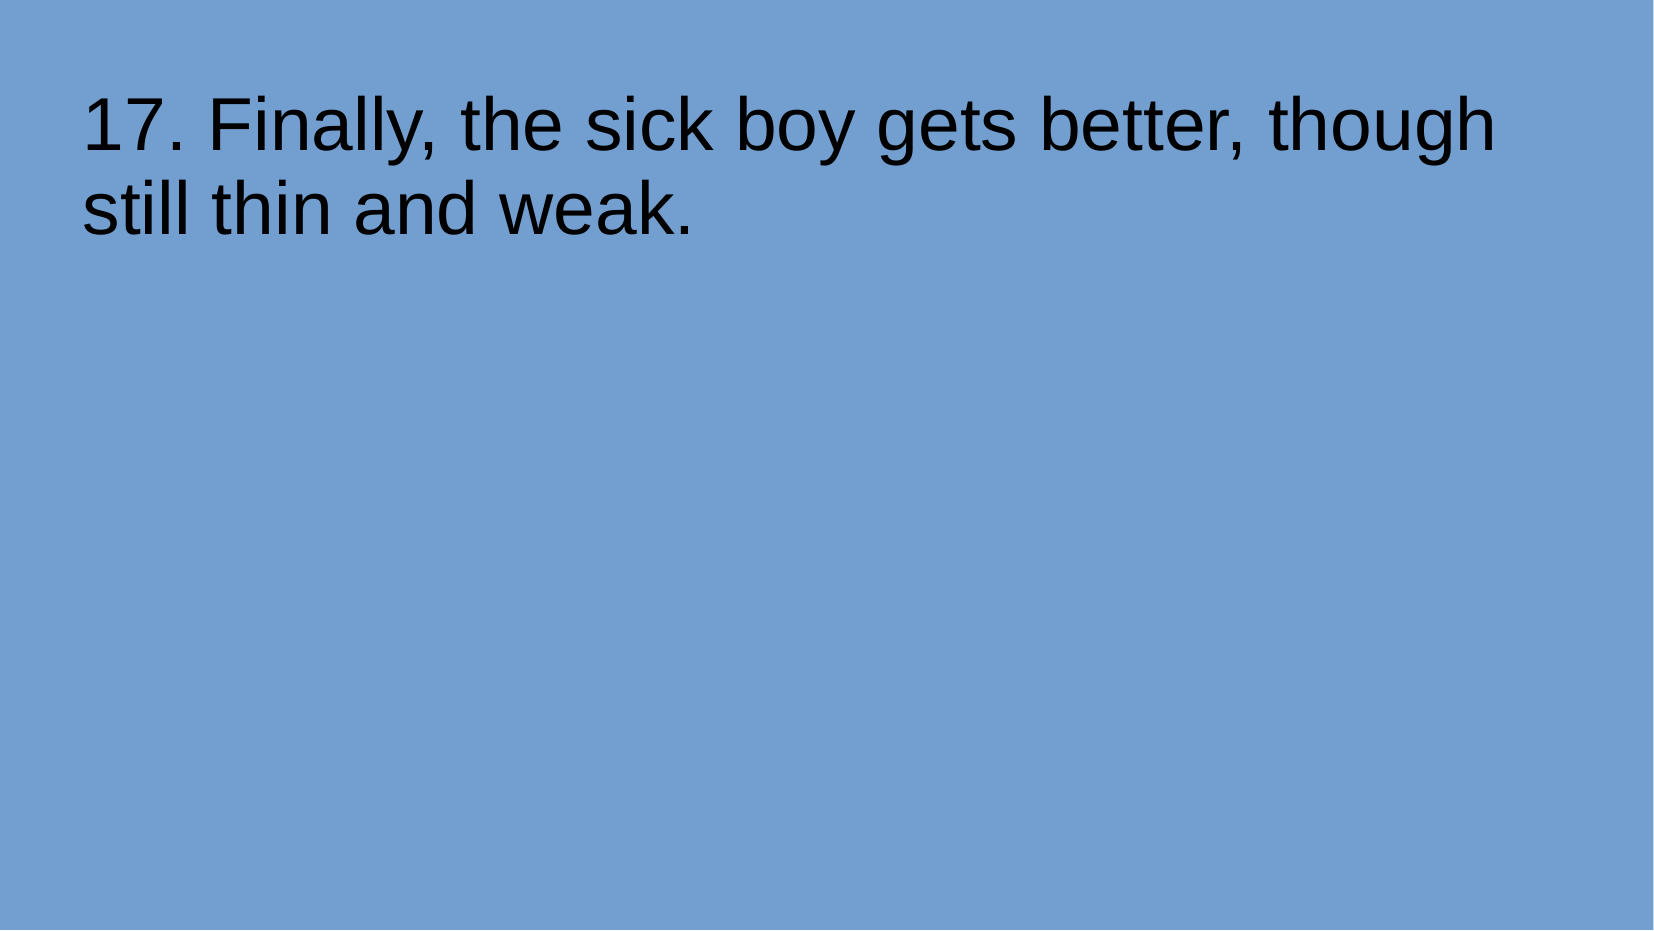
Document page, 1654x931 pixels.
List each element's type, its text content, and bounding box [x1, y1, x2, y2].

list 17. Finally, the sick boy gets better, though still thin and weak. [82, 82, 1571, 623]
